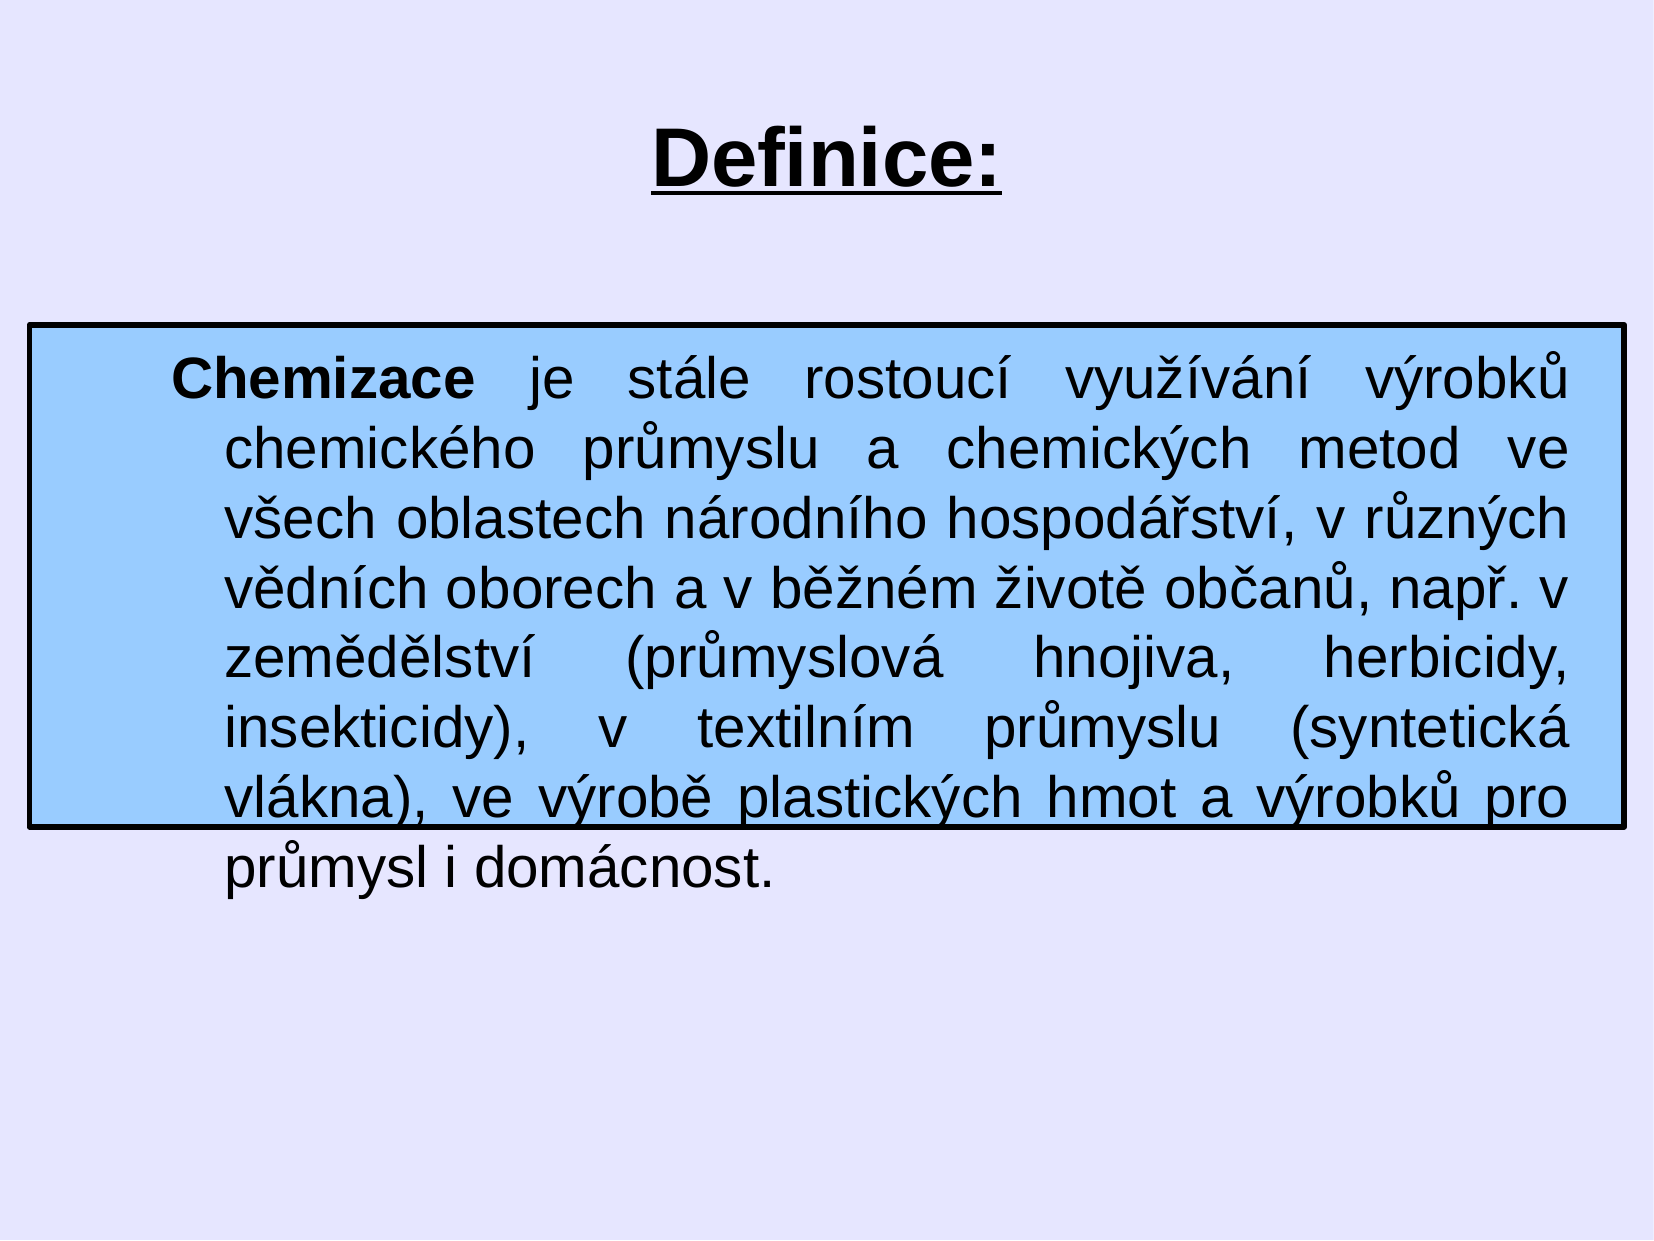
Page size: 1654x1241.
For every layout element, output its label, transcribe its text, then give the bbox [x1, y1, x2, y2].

text_box [30, 325, 1624, 827]
title Definice: [82, 49, 1571, 257]
list Chemizace je stále rostoucí využívání výrobků chemického průmyslu a chemických metod ve všech oblastech národního hospodářství, v různých vědních oborech a v běžném životě občanů, např. v zemědělství (průmyslová hnojiva, herbicidy, insekticidy), v textilním průmyslu (syntetická vlákna), ve výrobě plastických hmot a výrobků pro průmysl i domácnost. [82, 340, 1571, 900]
